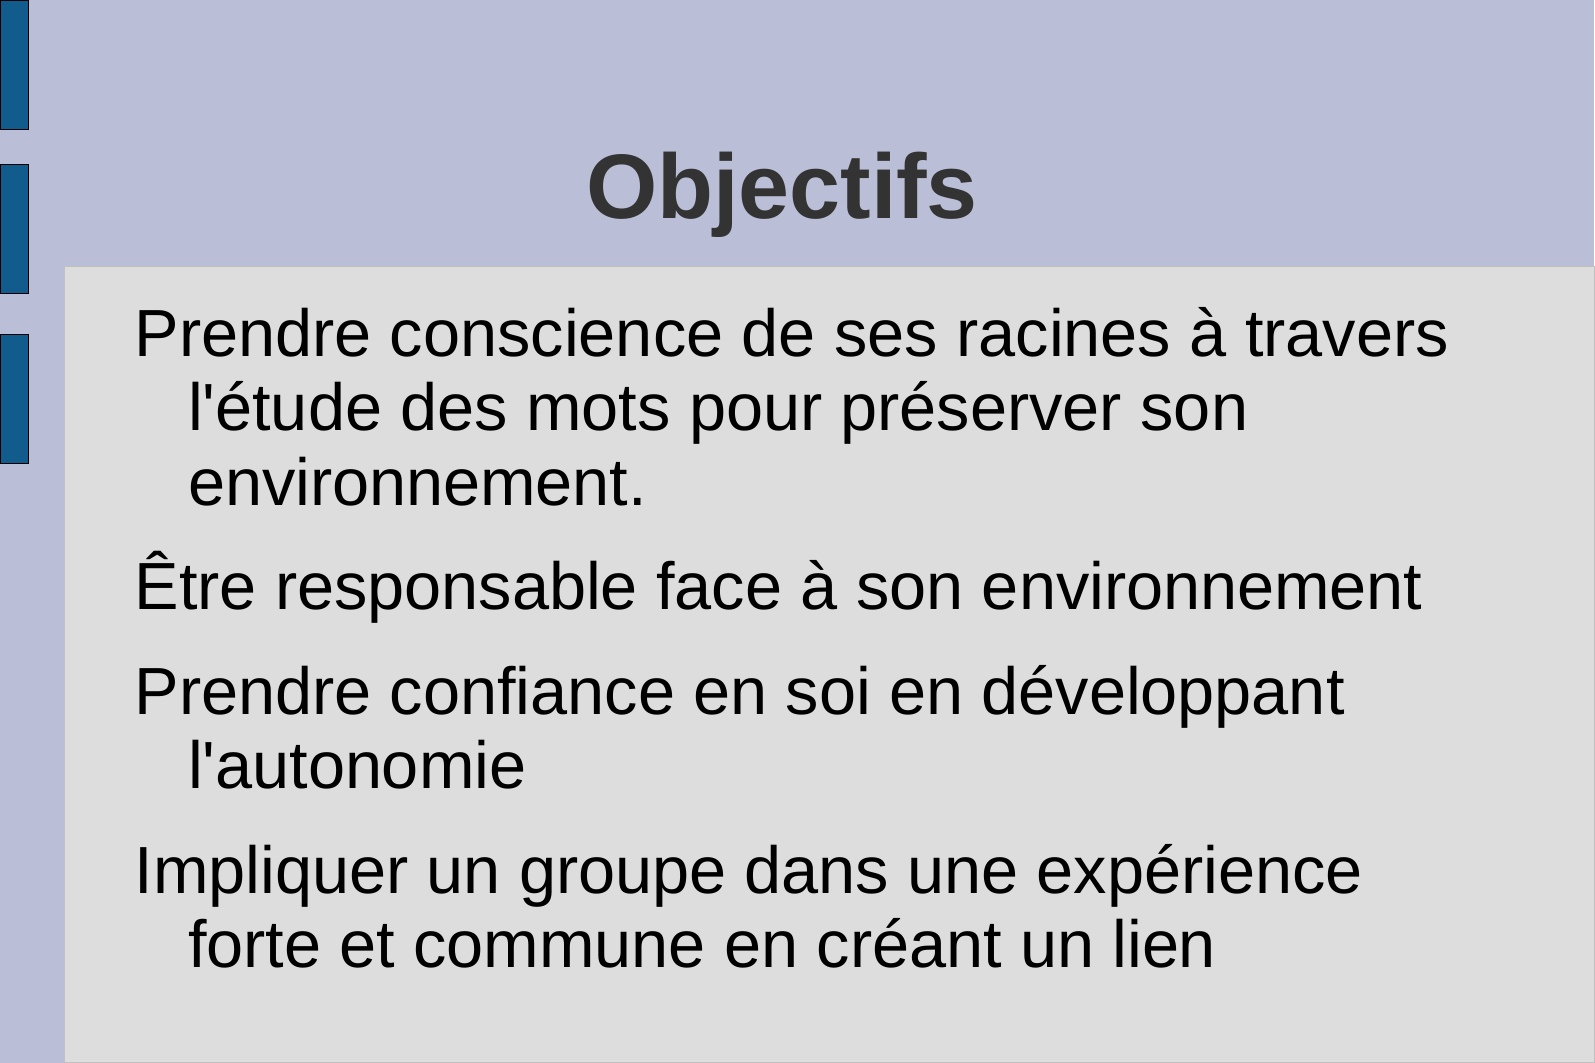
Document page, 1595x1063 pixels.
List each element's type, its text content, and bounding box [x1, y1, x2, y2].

list Prendre conscience de ses racines à travers l'étude des mots pour préserver son environnement. Être responsable face à son environnement Prendre confiance en soi en développant l'autonomie Impliquer un groupe dans une expérience forte et commune en créant un lien [117, 295, 1479, 983]
title Objectifs [85, 98, 1479, 276]
